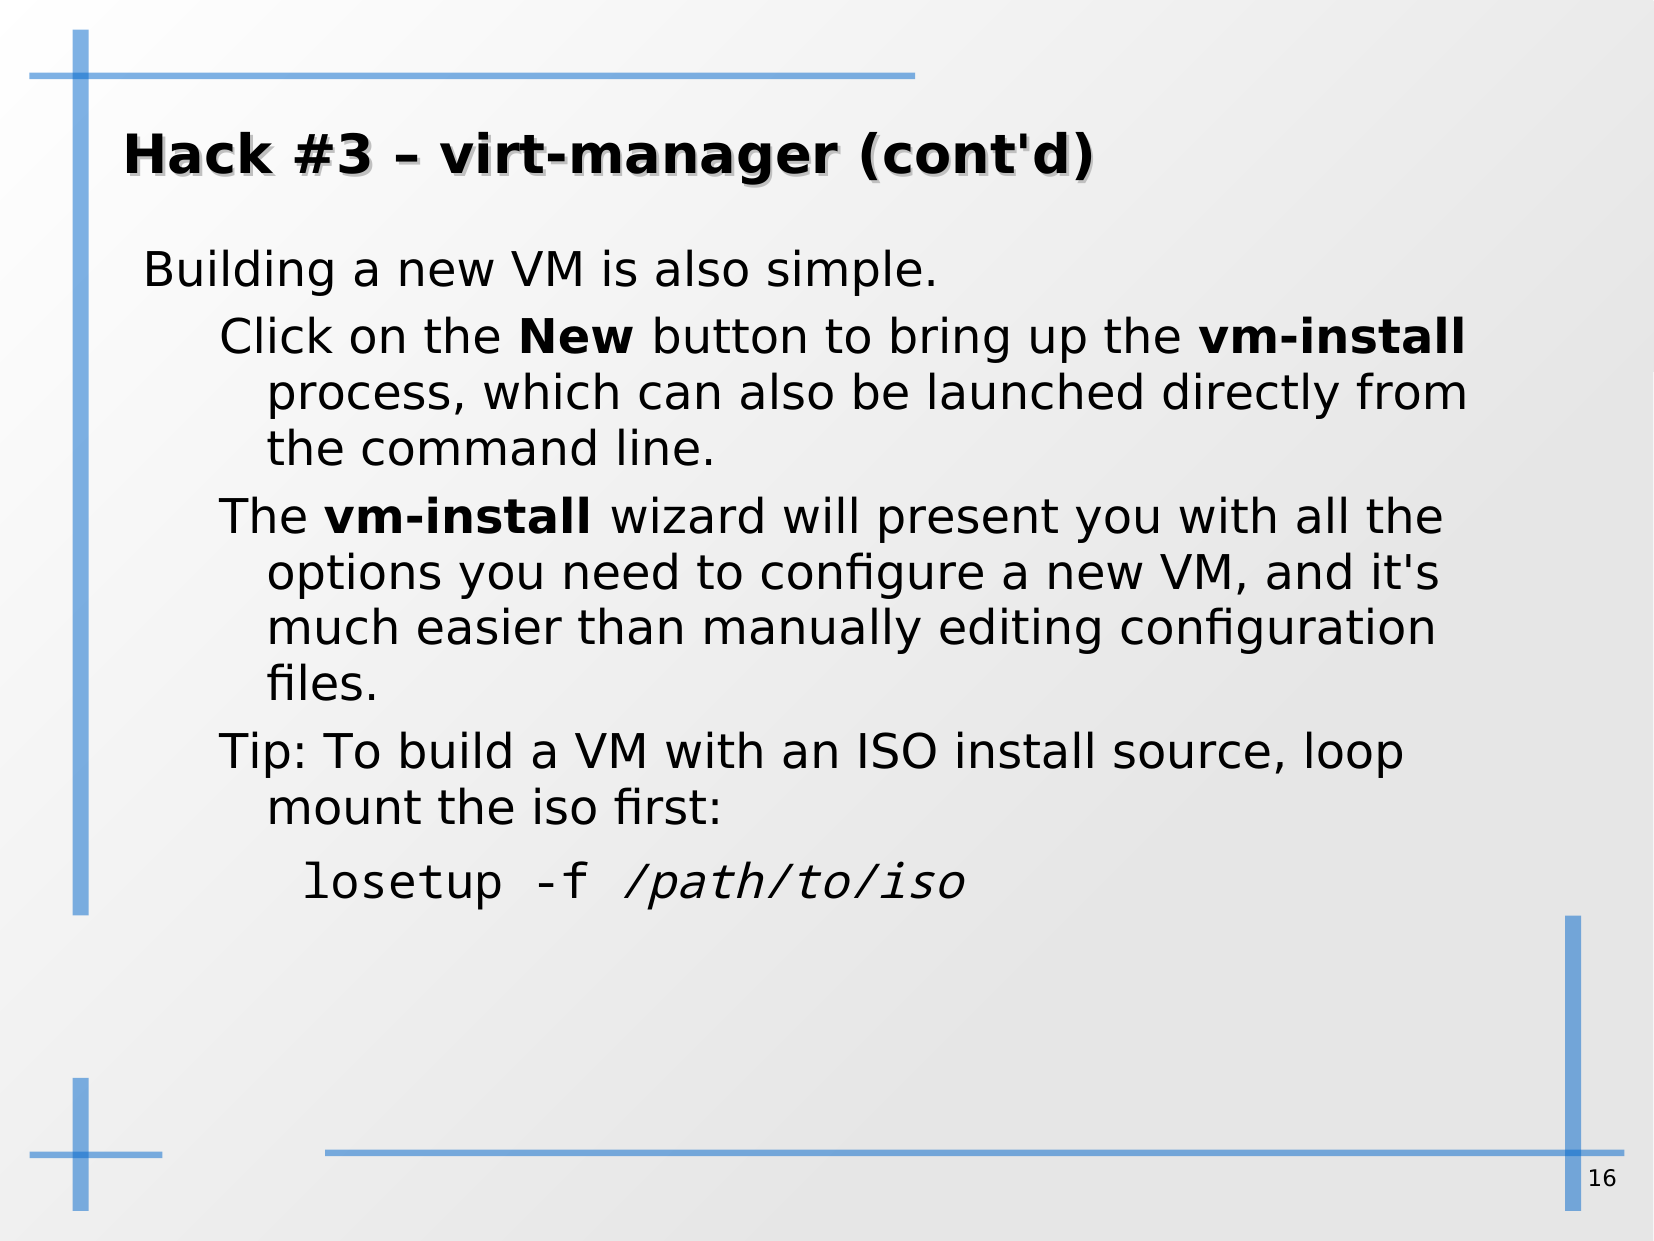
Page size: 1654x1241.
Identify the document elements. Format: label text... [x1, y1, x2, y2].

title Hack #3 – virt-manager (cont'd) [122, 91, 1524, 219]
list Building a new VM is also simple. Click on the New button to bring up the vm-install process, which can also be launched directly from the command line. The vm-install wizard will present you with all the options you need to configure a new VM, and it's much easier than manually editing configuration files. Tip: To build a VM with an ISO install source, loop mount the iso first: losetup -f /path/to/iso [124, 241, 1526, 1133]
